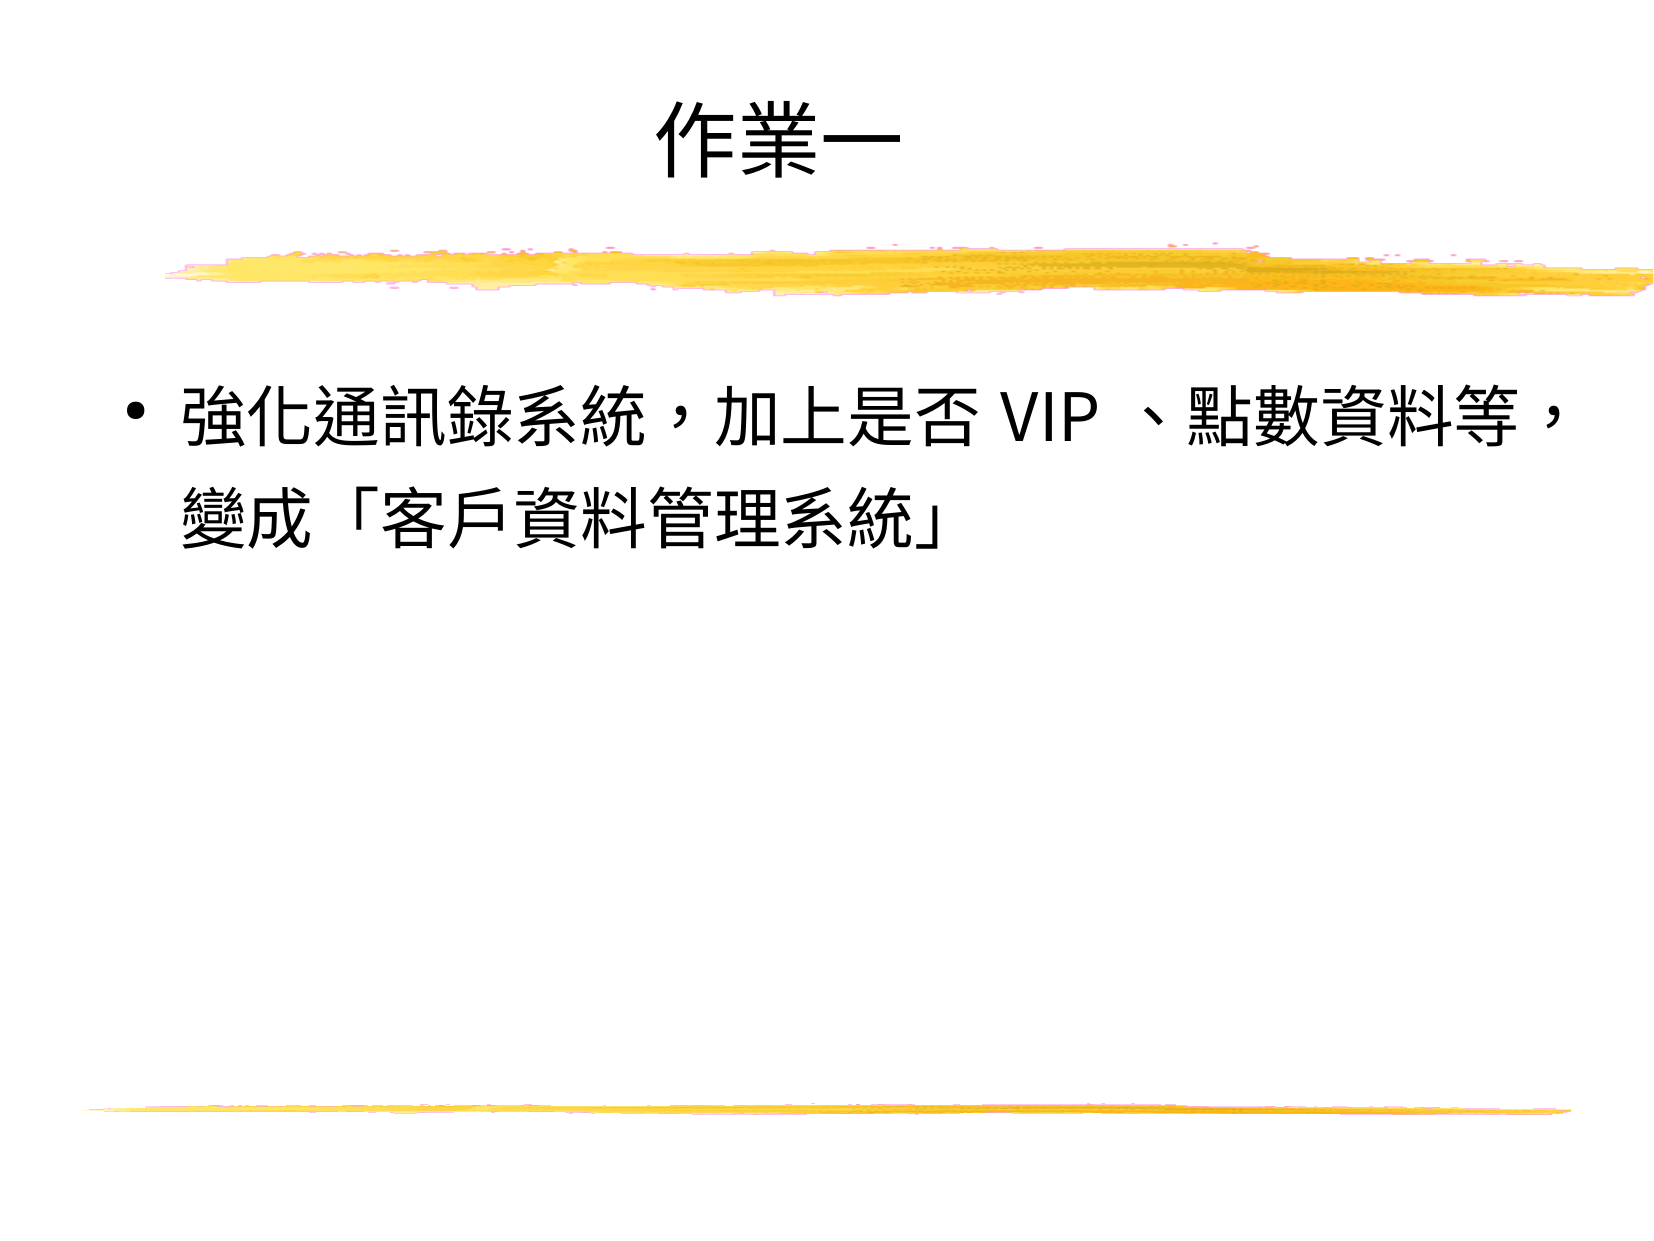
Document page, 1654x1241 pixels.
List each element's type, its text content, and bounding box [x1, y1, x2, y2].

picture [82, 1102, 1571, 1117]
title 作業一 [76, 28, 1482, 235]
picture [165, 237, 1654, 308]
list 強化通訊錄系統，加上是否VIP、點數資料等，變成「客戶資料管理系統」 [124, 358, 1530, 1103]
